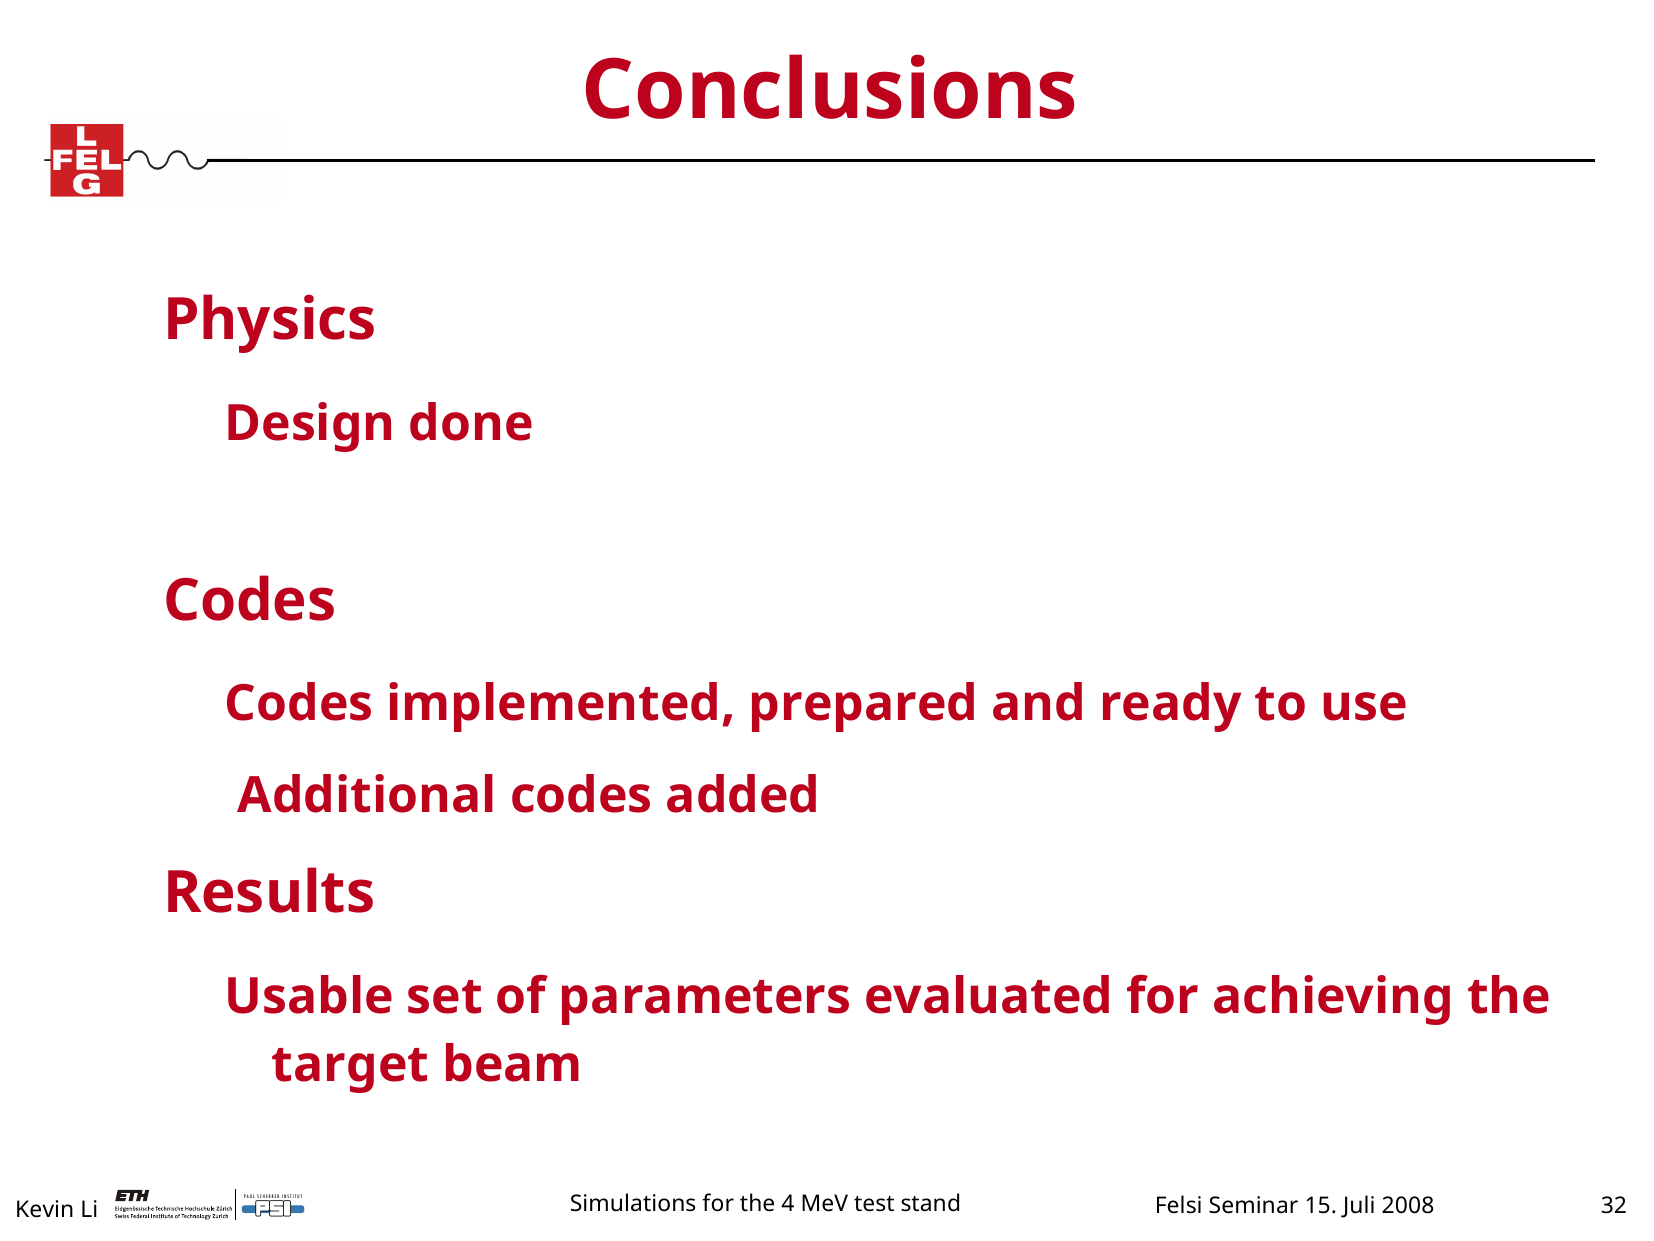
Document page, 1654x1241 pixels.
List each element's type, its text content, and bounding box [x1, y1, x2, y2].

picture [238, 1189, 308, 1220]
picture [42, 118, 283, 202]
title Conclusions [124, 17, 1537, 156]
list Physics Design done Codes Codes implemented, prepared and ready to use Additional codes added Results Usable set of parameters evaluated for achieving the target beam [130, 277, 1583, 1043]
